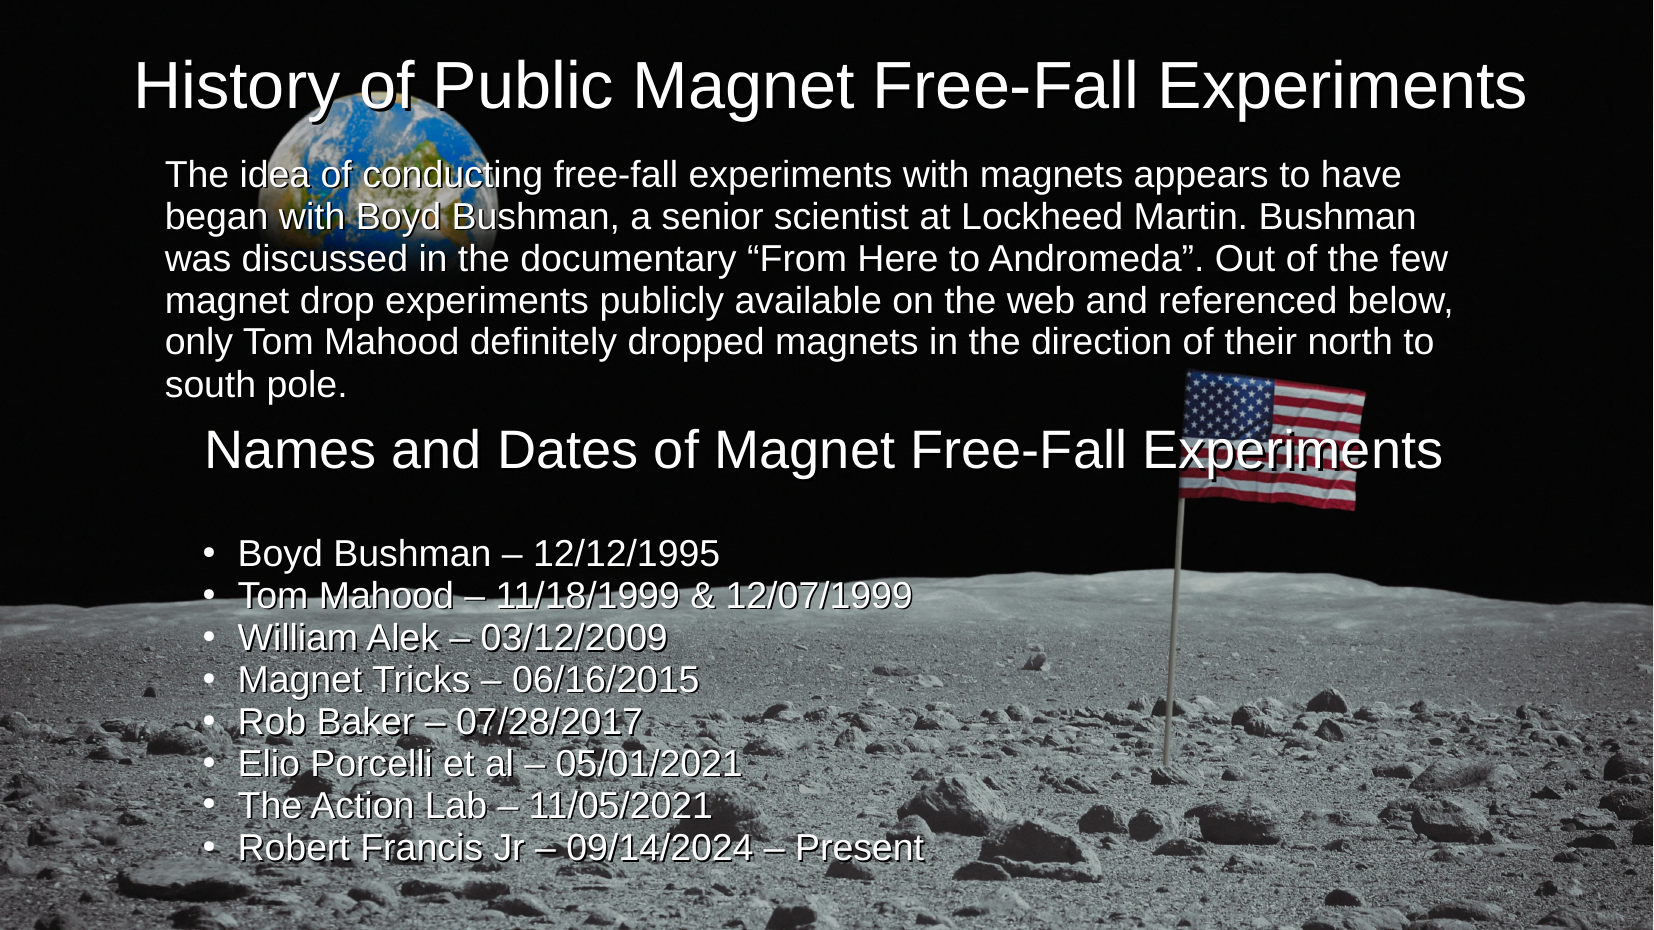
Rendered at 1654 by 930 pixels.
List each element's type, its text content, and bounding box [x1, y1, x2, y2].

text_box The idea of conducting free-fall experiments with magnets appears to have began with Boyd Bushman, a senior scientist at Lockheed Martin. Bushman was discussed in the documentary “From Here to Andromeda”. Out of the few magnet drop experiments publicly available on the web and referenced below, only Tom Mahood definitely dropped magnets in the direction of their north to south pole. [150, 145, 1501, 412]
text_box Names and Dates of Magnet Free-Fall Experiments [150, 412, 1501, 633]
text_box Boyd Bushman – 12/12/1995 Tom Mahood – 11/18/1999 & 12/07/1999 William Alek – 03/12/2009 Magnet Tricks – 06/16/2015 Rob Baker – 07/28/2017 Elio Porcelli et al – 05/01/2021 The Action Lab – 11/05/2021 Robert Francis Jr – 09/14/2024 – Present [187, 525, 1538, 901]
picture [0, 0, 1654, 930]
title History of Public Magnet Free-Fall Experiments [87, 19, 1576, 151]
